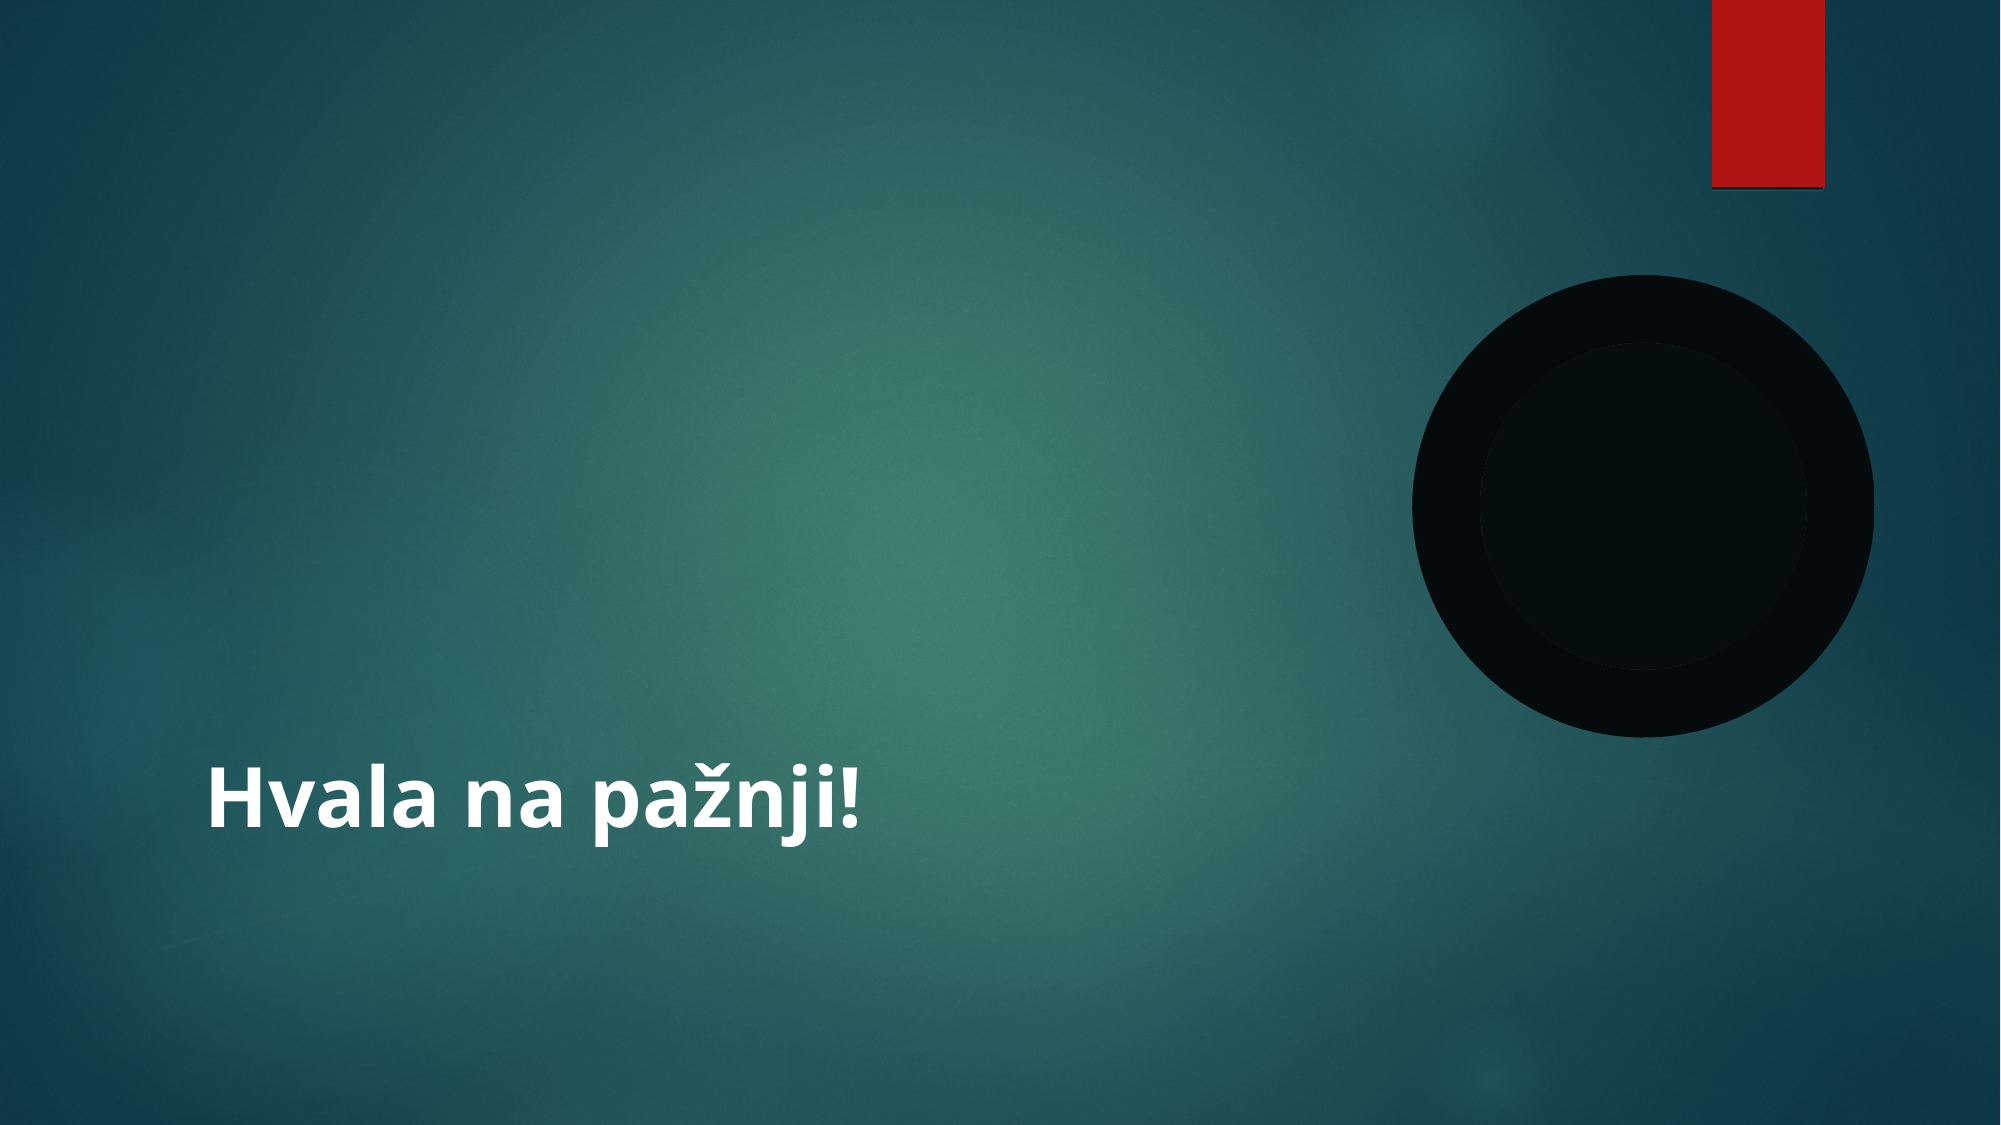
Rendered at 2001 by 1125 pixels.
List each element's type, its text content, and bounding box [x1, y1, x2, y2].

list Hvala na pažnji! [189, 600, 1638, 988]
